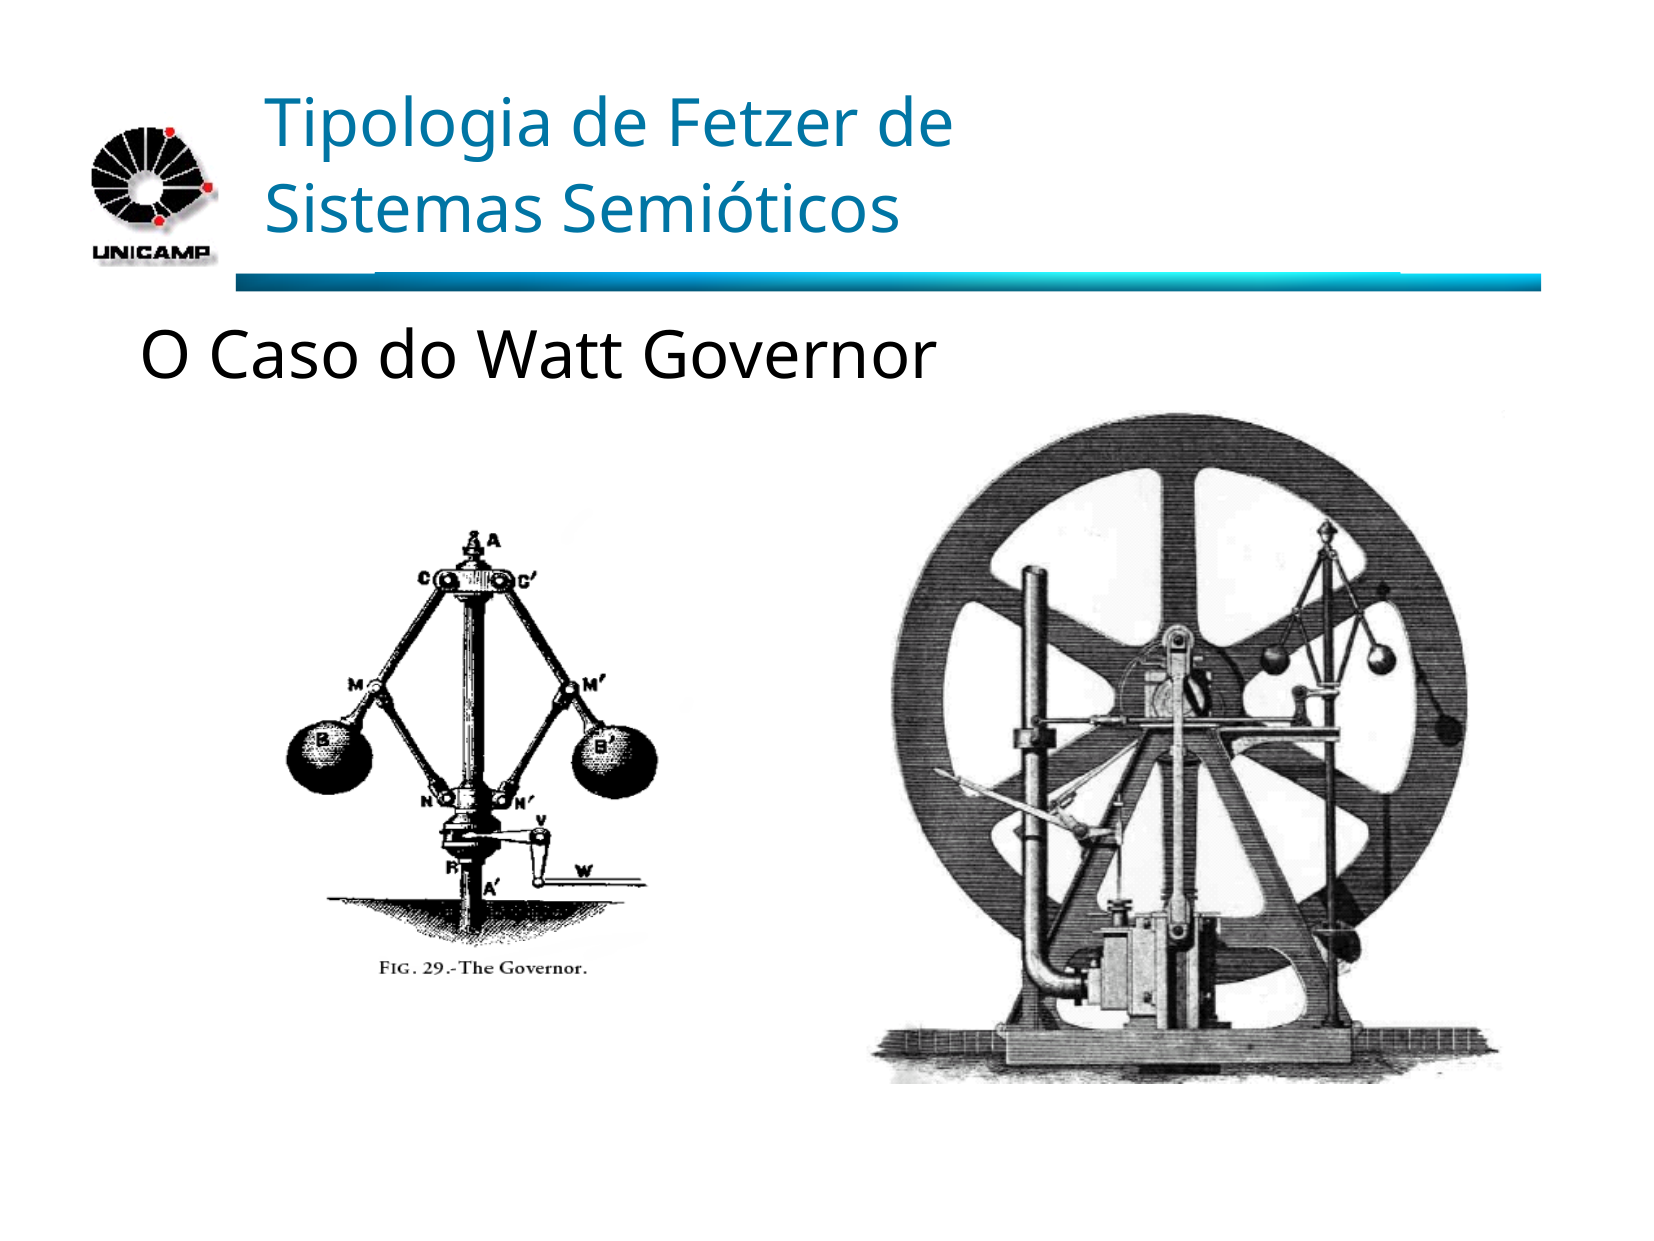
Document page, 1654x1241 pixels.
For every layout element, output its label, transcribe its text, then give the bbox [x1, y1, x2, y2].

title Tipologia de Fetzer de Sistemas Semióticos [264, 42, 1534, 250]
picture [252, 505, 704, 993]
picture [125, 272, 1654, 295]
picture [854, 410, 1505, 1084]
list O Caso do Watt Governor [121, 309, 1534, 1182]
